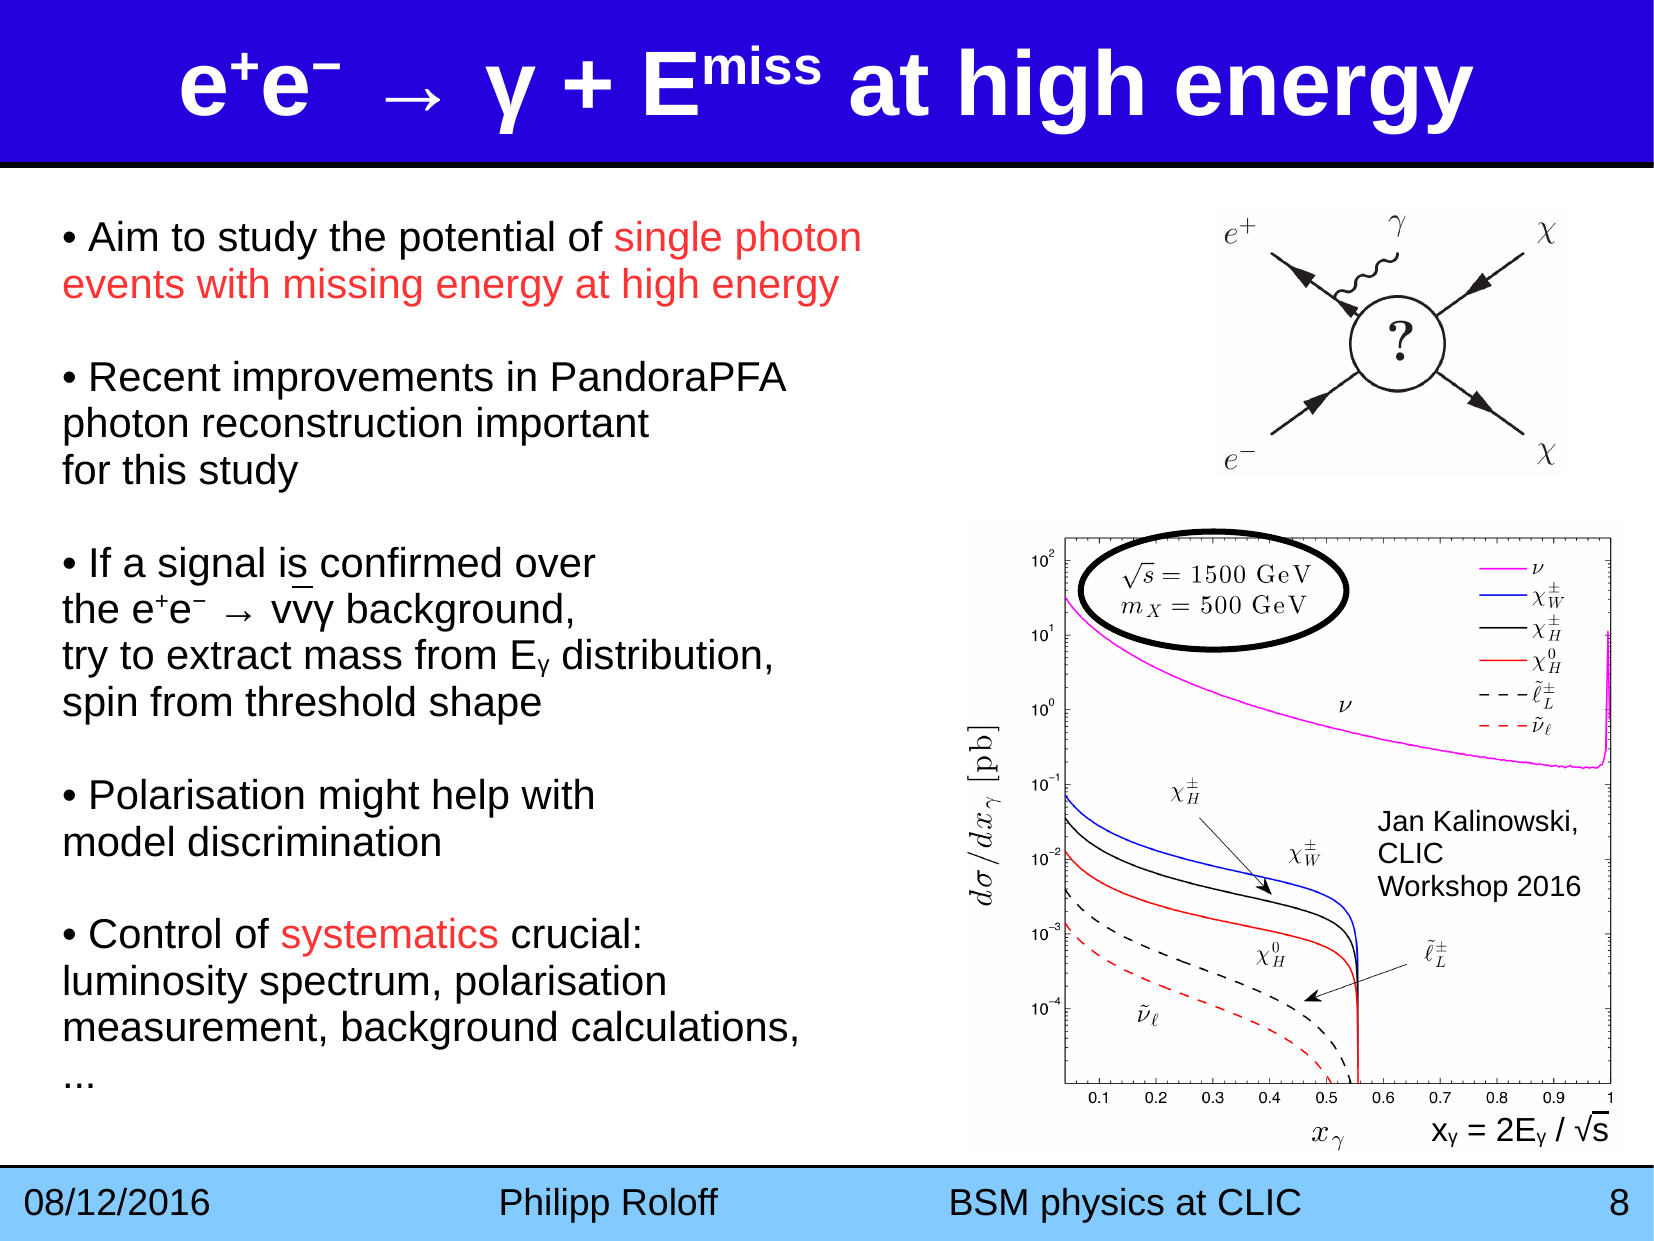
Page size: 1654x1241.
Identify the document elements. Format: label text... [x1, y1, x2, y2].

text_box xγ = 2Eγ / √s [1416, 1104, 1625, 1168]
picture [1258, 206, 1566, 477]
title e+e− → γ + Emiss at high energy [82, 13, 1571, 154]
text_box • Aim to study the potential of single photon events with missing energy at high energy • Recent improvements in PandoraPFA photon reconstruction important for this study • If a signal is confirmed over the e+e− → vvγ background, try to extract mass from Eγ distribution, spin from threshold shape • Polarisation might help with model discrimination • Control of systematics crucial: luminosity spectrum, polarisation measurement, background calculations, ... [47, 206, 1258, 1120]
text_box Jan Kalinowski, CLIC Workshop 2016 [1362, 797, 1597, 911]
picture [962, 520, 1623, 1151]
